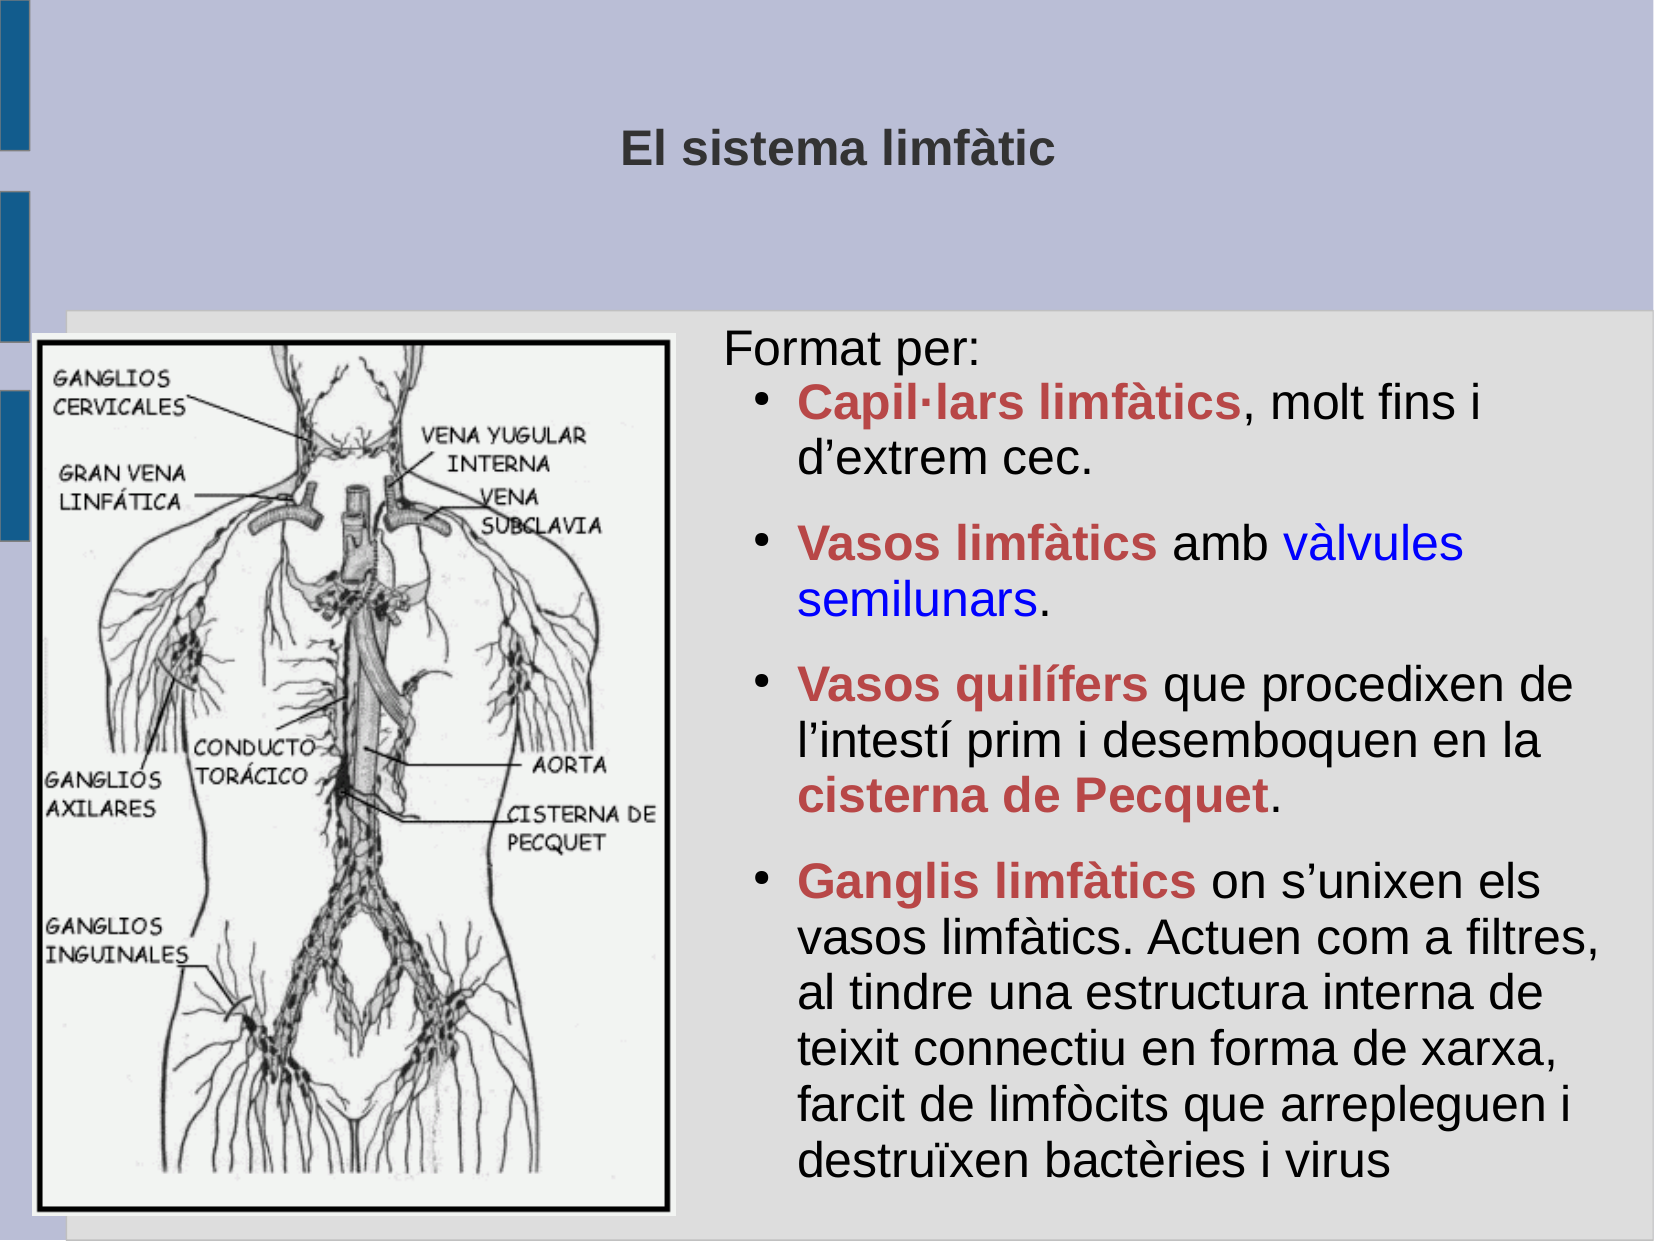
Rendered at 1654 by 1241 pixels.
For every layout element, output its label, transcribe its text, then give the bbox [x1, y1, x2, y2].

title El sistema limfàtic [94, 58, 1583, 184]
picture [32, 333, 676, 1216]
list Format per: Capil·lars limfàtics, molt fins i d’extrem cec. Vasos limfàtics amb vàlvules semilunars. Vasos quilífers que procedixen de l’intestí prim i desemboquen en la cisterna de Pecquet. Ganglis limfàtics on s’unixen els vasos limfàtics. Actuen com a filtres, al tindre una estructura interna de teixit connectiu en forma de xarxa, farcit de limfòcits que arrepleguen i destruïxen bactèries i virus [708, 318, 1618, 1197]
